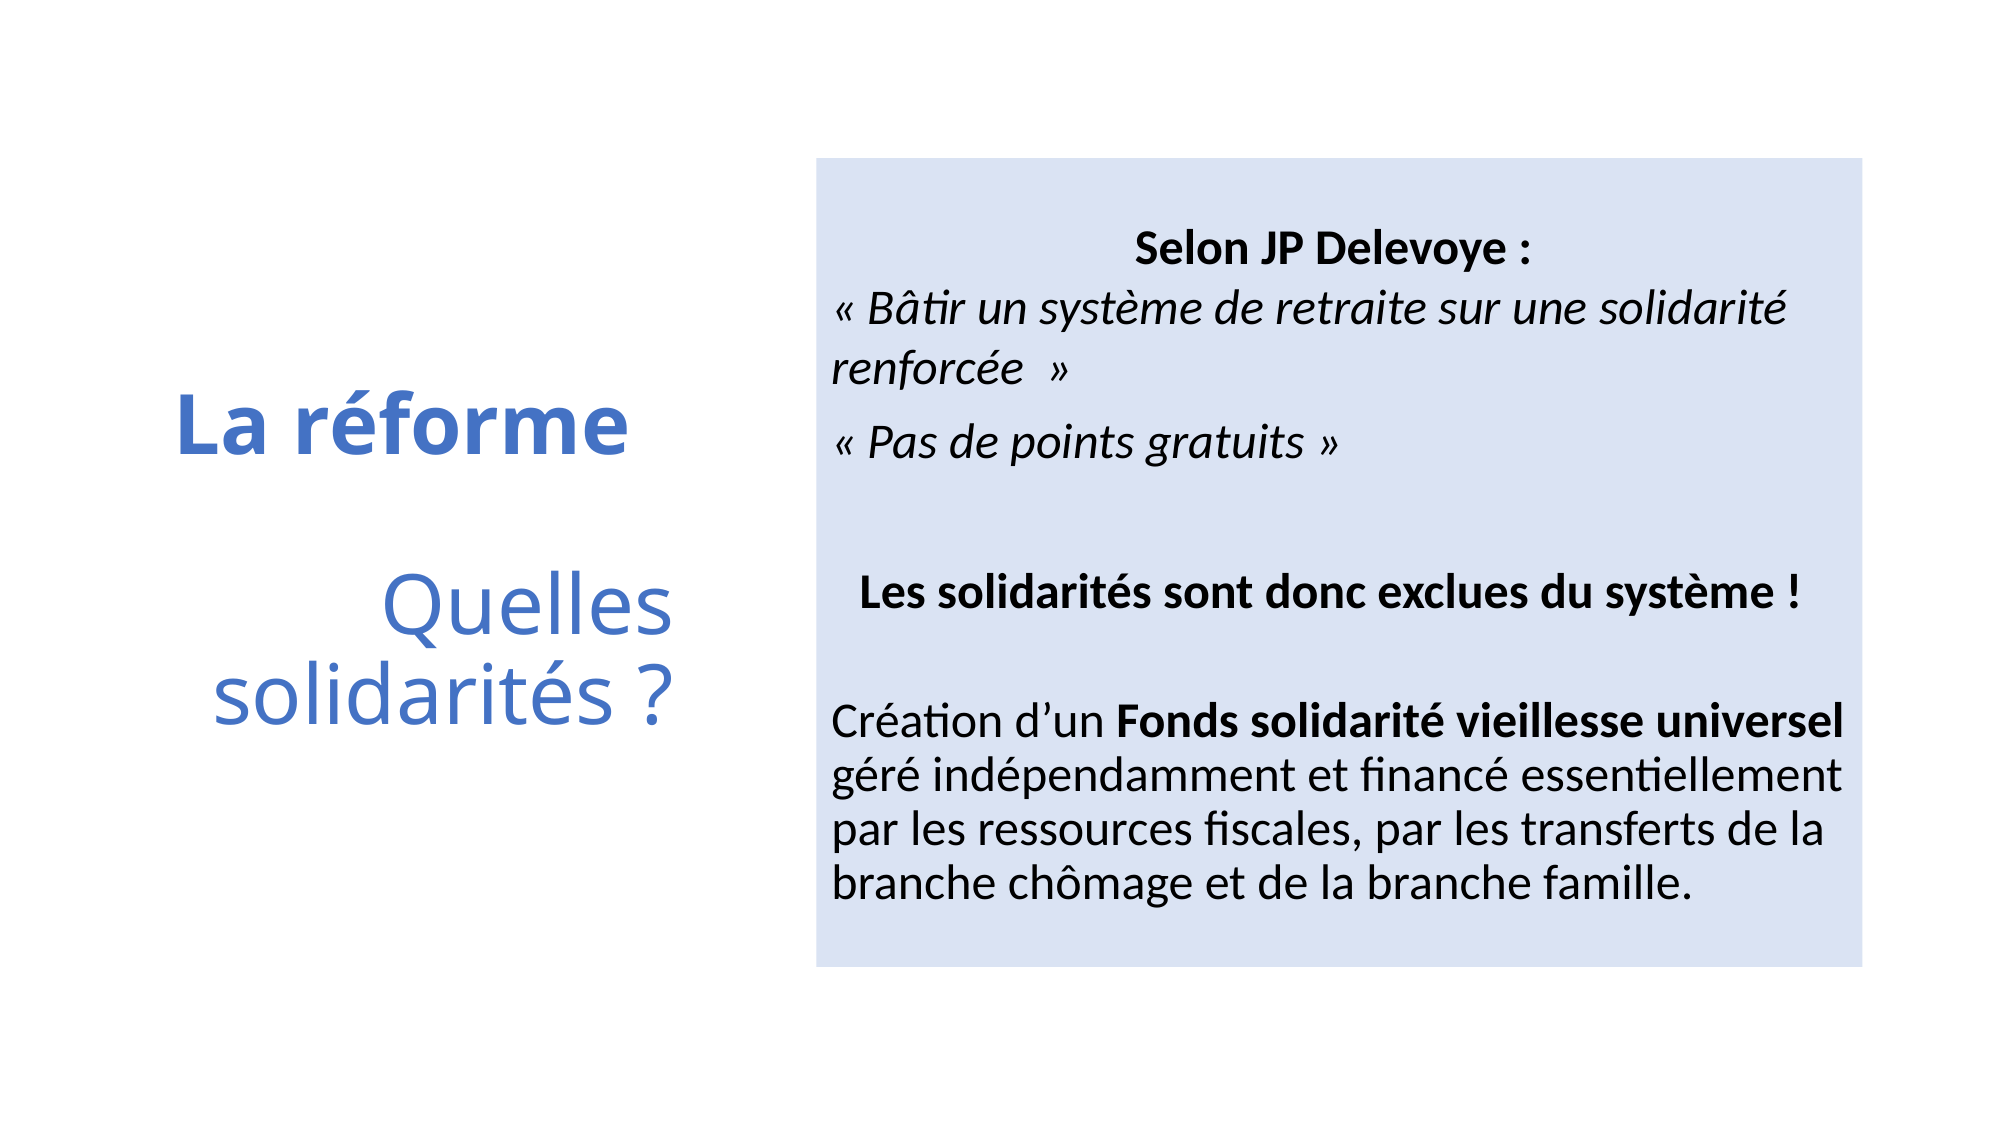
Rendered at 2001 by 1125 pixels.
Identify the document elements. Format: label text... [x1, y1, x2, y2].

list Selon JP Delevoye : « Bâtir un système de retraite sur une solidarité renforcée » « Pas de points gratuits » Les solidarités sont donc exclues du système ! Création d’un Fonds solidarité vieillesse universel géré indépendamment et financé essentiellement par les ressources fiscales, par les transferts de la branche chômage et de la branche famille. [816, 158, 1863, 967]
title La réforme Quelles solidarités ? [137, 158, 711, 967]
